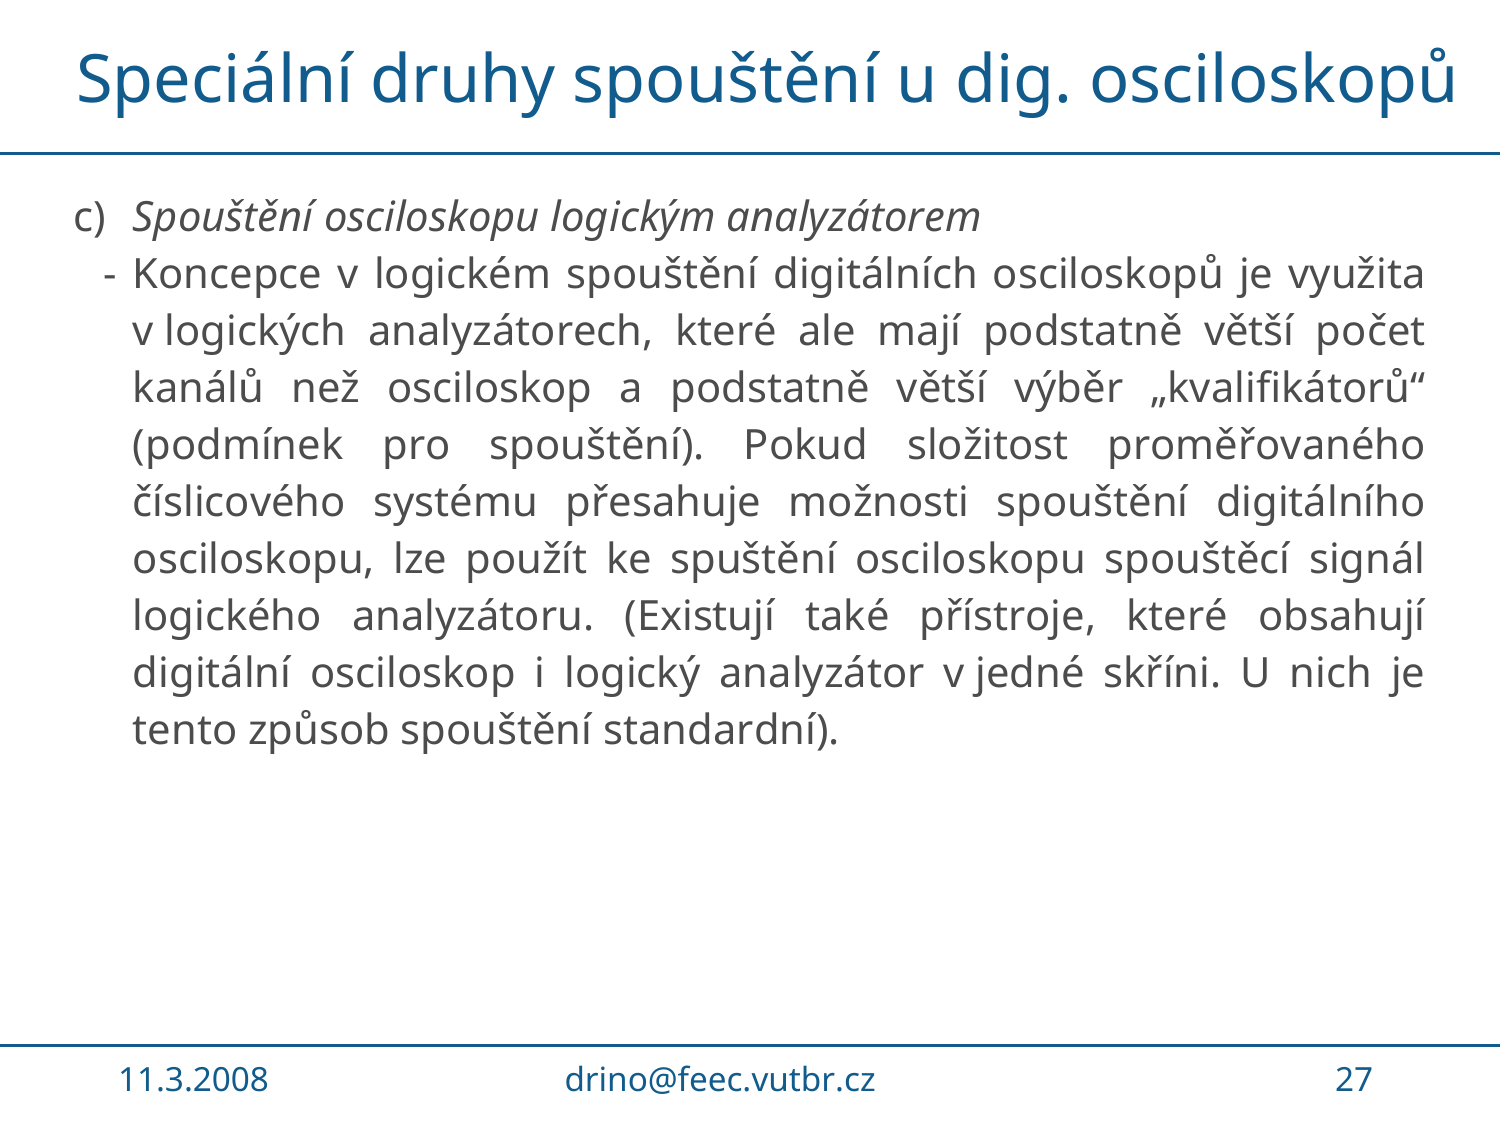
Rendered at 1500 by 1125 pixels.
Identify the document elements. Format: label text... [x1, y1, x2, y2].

text_box drino@feec.vutbr.cz [454, 1049, 987, 1125]
text_box c) Spouštění osciloskopu logickým analyzátorem - Koncepce v logickém spouštění digitálních osciloskopů je využita v logických analyzátorech, které ale mají podstatně větší počet kanálů než osciloskop a podstatně větší výběr „kvalifikátorů“ (podmínek pro spouštění). Pokud složitost proměřovaného číslicového systému přesahuje možnosti spouštění digitálního osciloskopu, lze použít ke spuštění osciloskopu spouštěcí signál logického analyzátoru. (Existují také přístroje, které obsahují digitální osciloskop i logický analyzátor v jedné skříni. U nich je tento způsob spouštění standardní). [59, 178, 1442, 765]
text_box 11 [1075, 1049, 1388, 1125]
title Speciální druhy spouštění u dig. osciloskopů [0, 0, 1500, 152]
text_box 11.3.2008 [103, 1049, 432, 1125]
